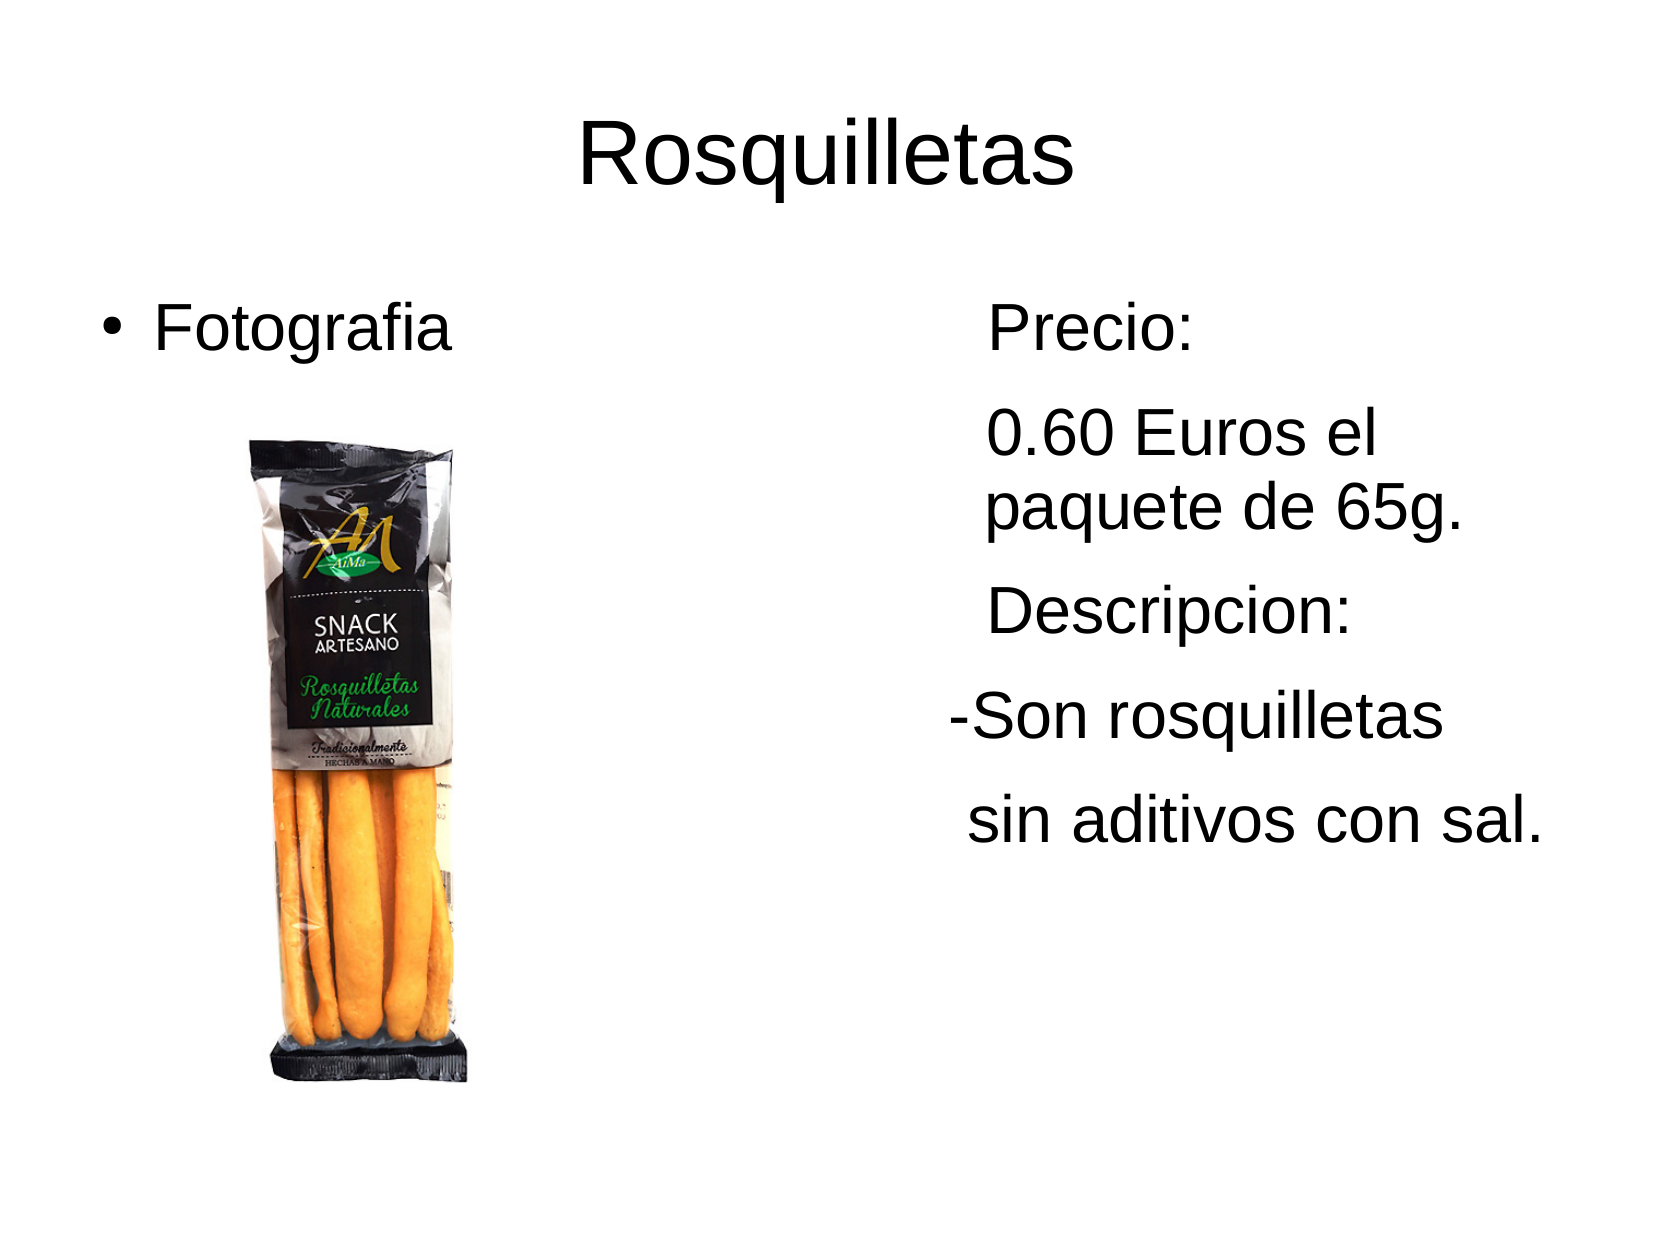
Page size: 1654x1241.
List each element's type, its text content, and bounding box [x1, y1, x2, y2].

title Rosquilletas [82, 49, 1571, 257]
list Fotografia Precio: 0.60 Euros el paquete de 65g. Descripcion: -Son rosquilletas sin aditivos con sal. [82, 290, 1571, 1010]
picture [35, 436, 690, 1092]
